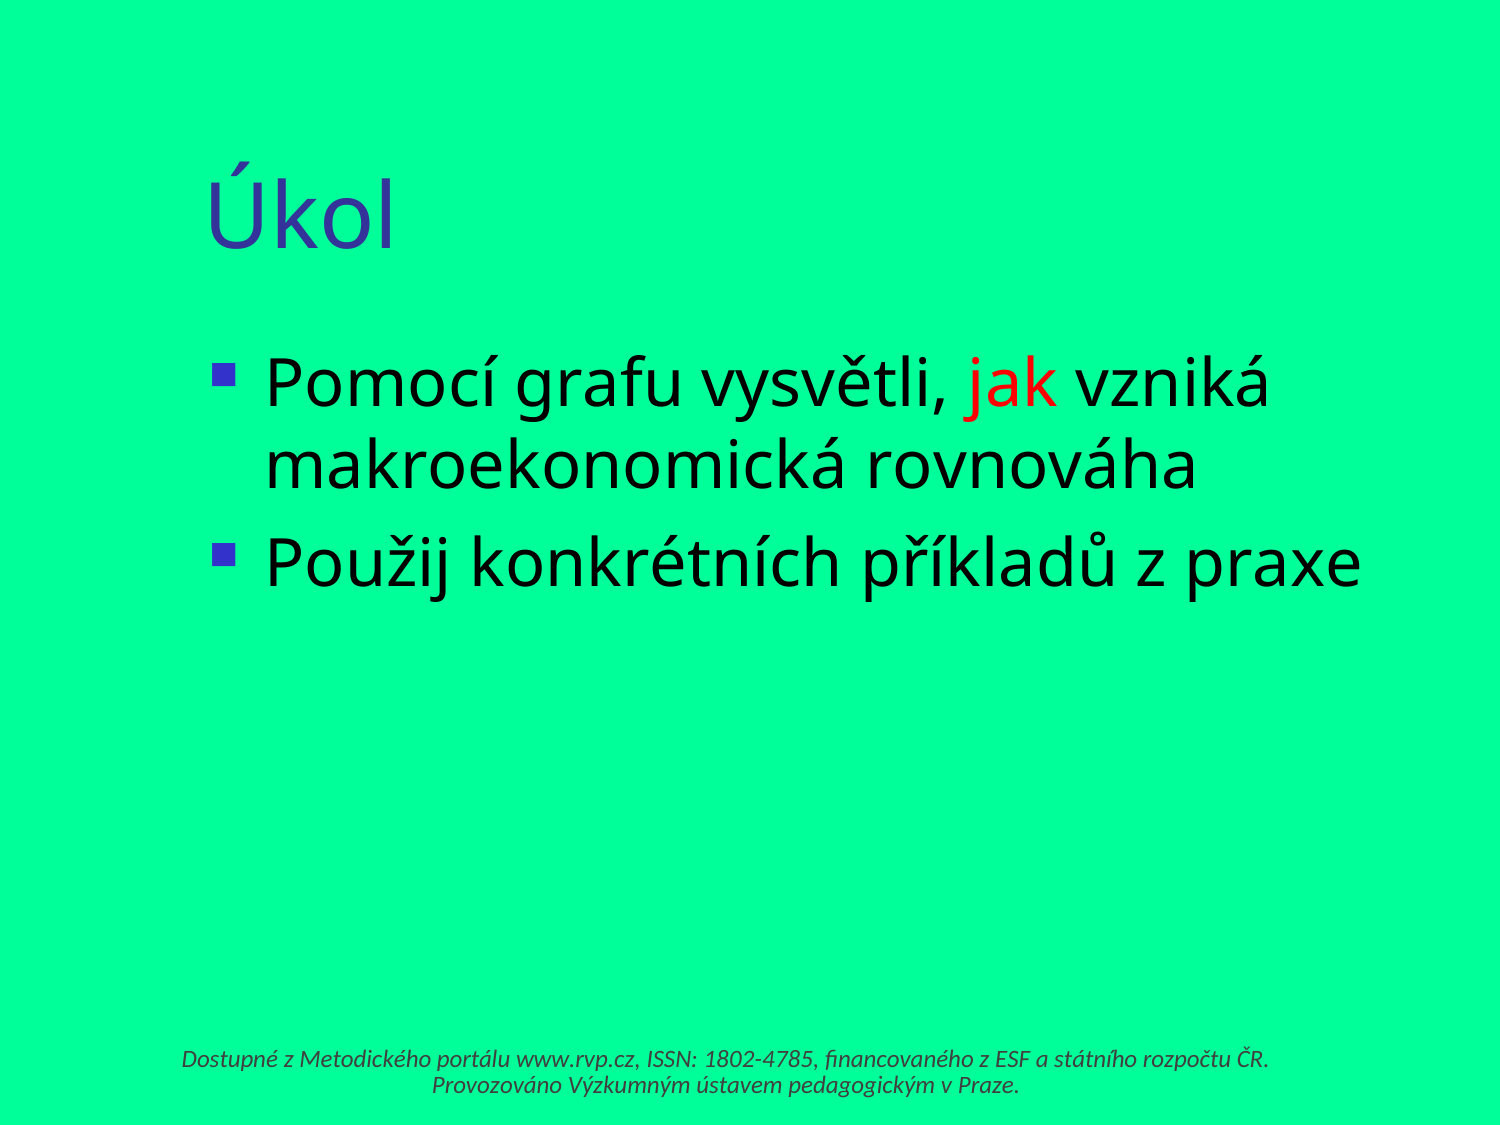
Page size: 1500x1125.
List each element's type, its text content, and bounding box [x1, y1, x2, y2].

list Pomocí grafu vysvětli, jak vzniká makroekonomická rovnováha Použij konkrétních příkladů z praxe [193, 331, 1469, 1032]
text_box Dostupné z Metodického portálu www.rvp.cz, ISSN: 1802-4785, financovaného z ESF a státního rozpočtu ČR. Provozováno Výzkumným ústavem pedagogickým v Praze. [105, 1042, 1348, 1103]
title Úkol [188, 35, 1467, 276]
